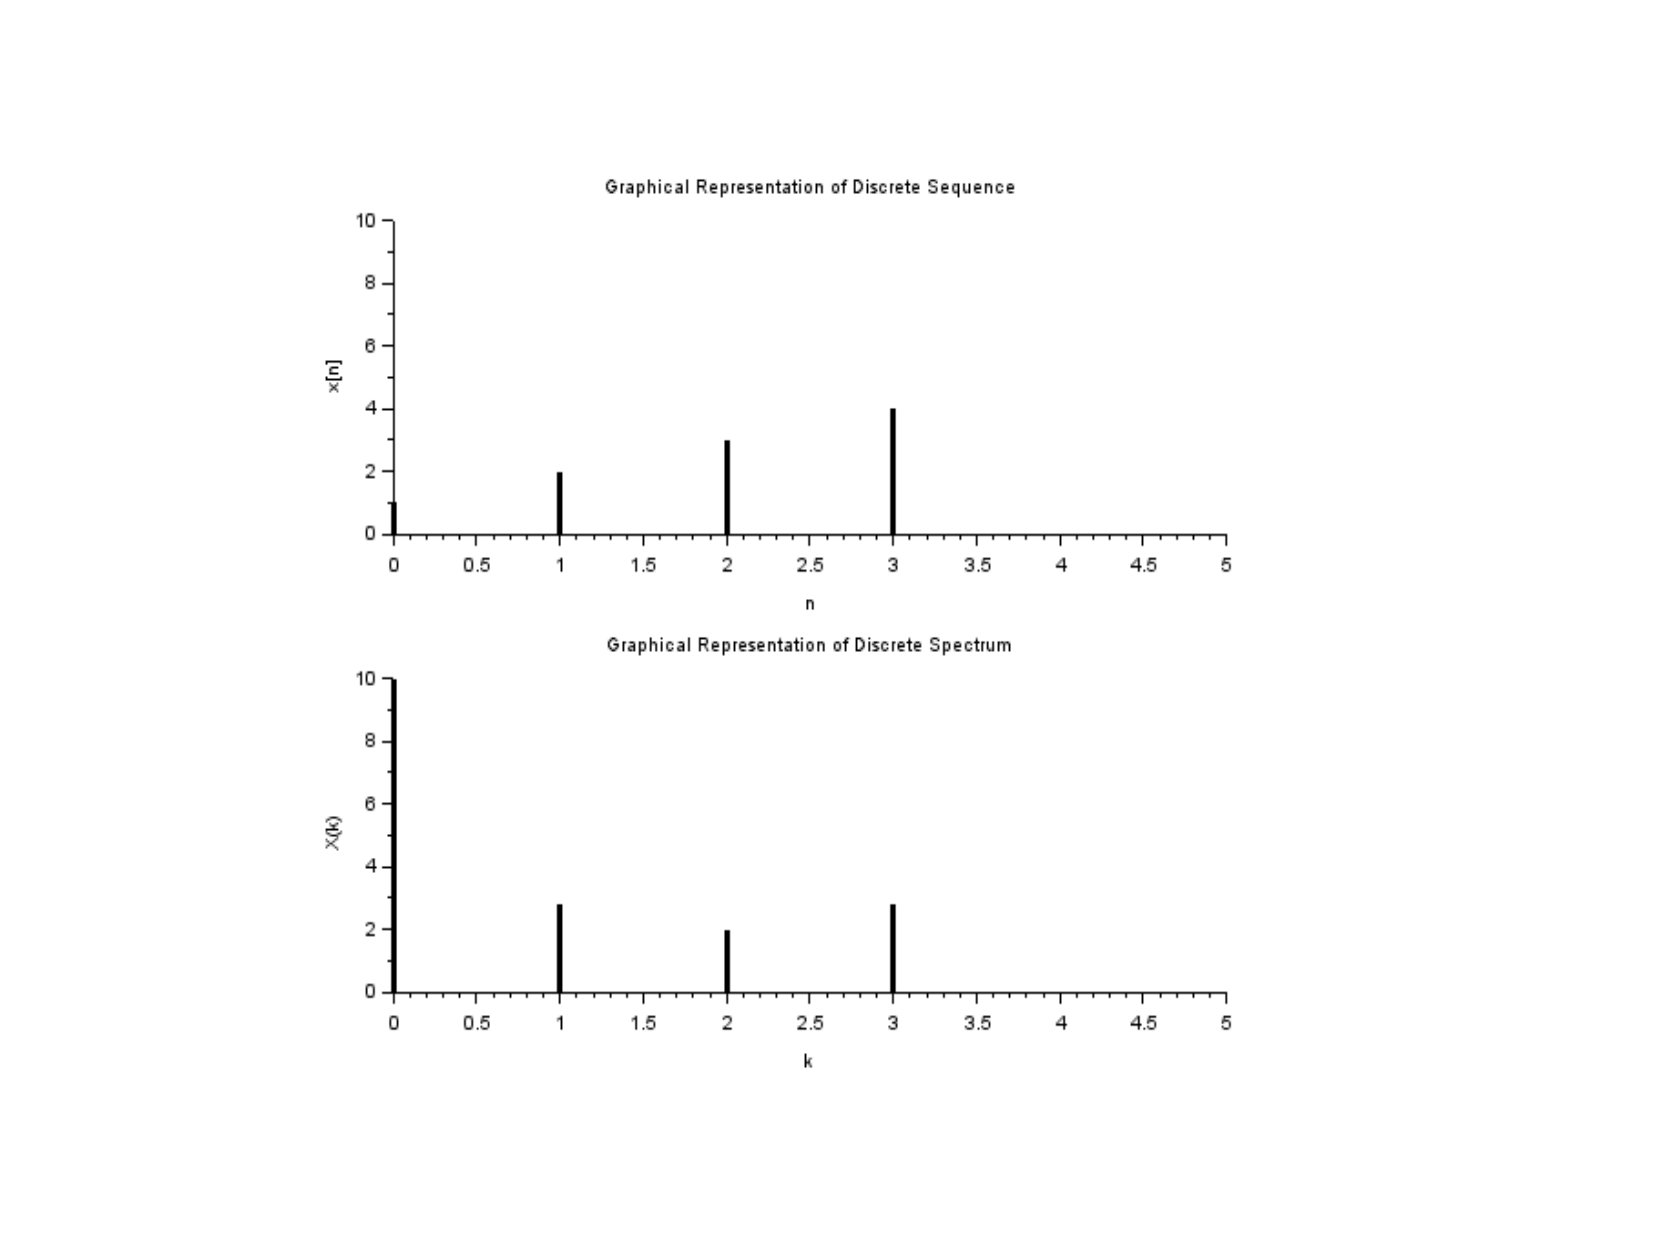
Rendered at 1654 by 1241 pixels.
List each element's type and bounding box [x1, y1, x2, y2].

picture [255, 164, 1366, 1081]
